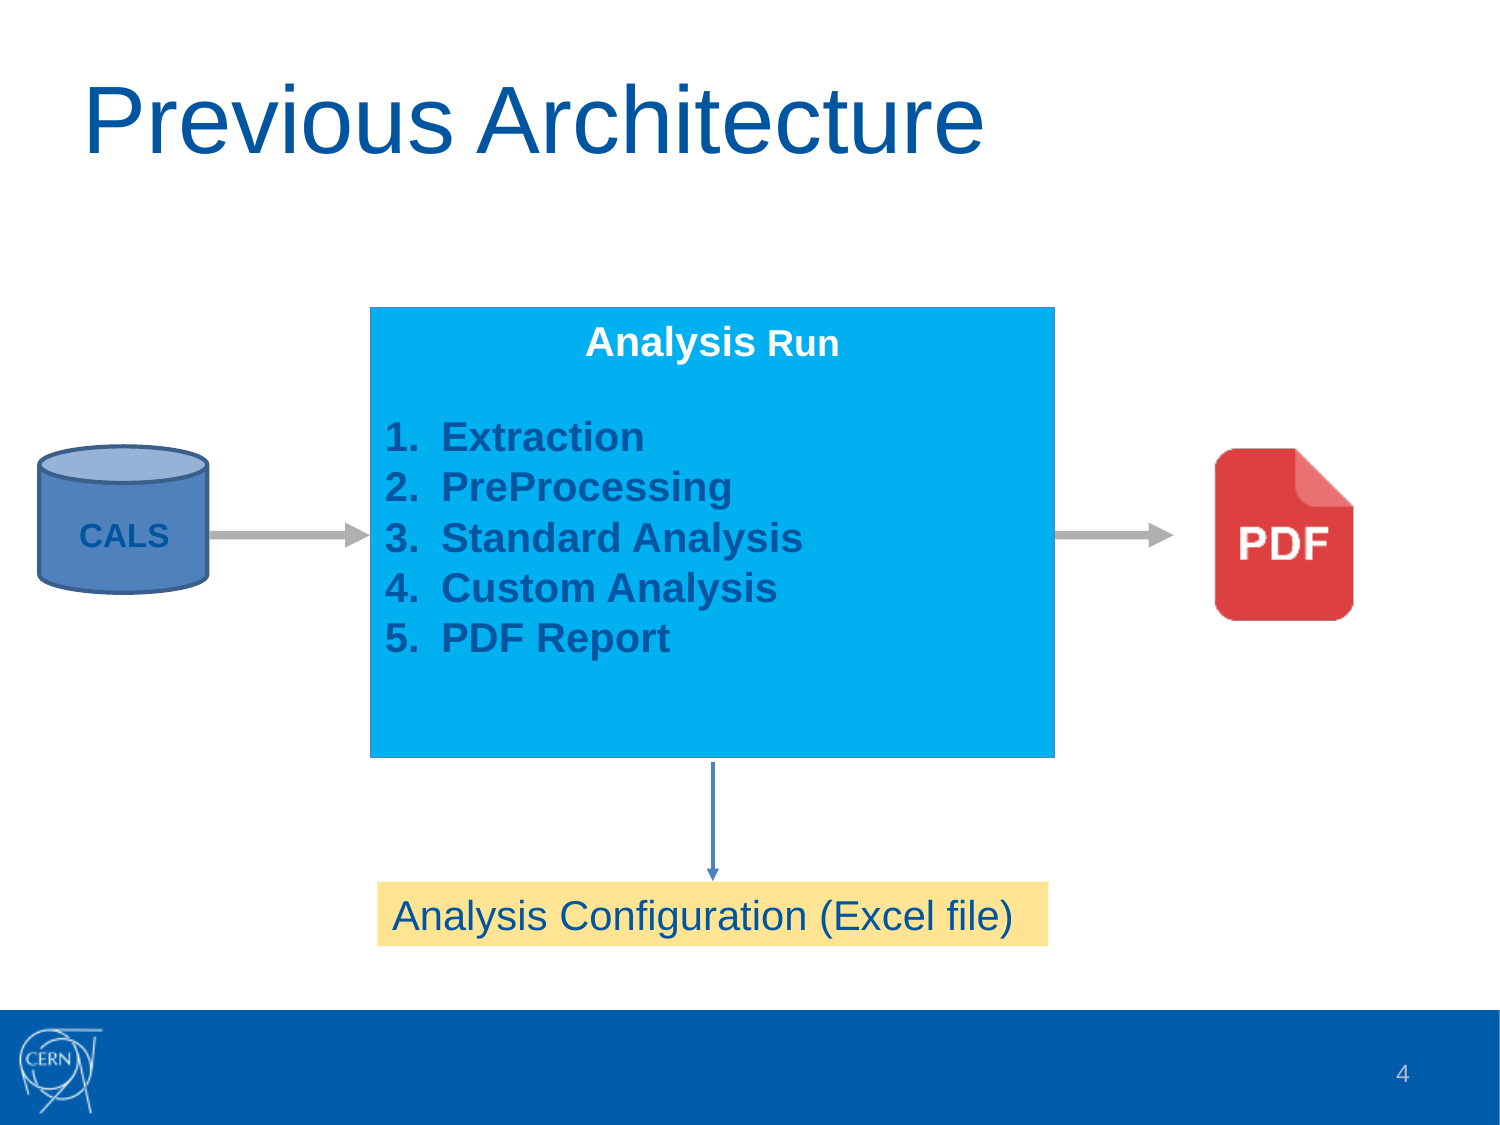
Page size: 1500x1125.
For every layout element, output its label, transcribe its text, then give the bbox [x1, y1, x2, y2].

text_box Previous Architecture [74, 38, 1425, 193]
text_box [39, 562, 208, 593]
picture [1173, 424, 1396, 646]
text_box [39, 466, 208, 507]
text_box Analysis Run Extraction PreProcessing Standard Analysis Custom Analysis PDF Report [370, 307, 1055, 758]
text_box CALS [39, 507, 209, 562]
text_box <number> [1342, 1042, 1425, 1103]
text_box Analysis Configuration (Excel file) [377, 881, 1049, 947]
